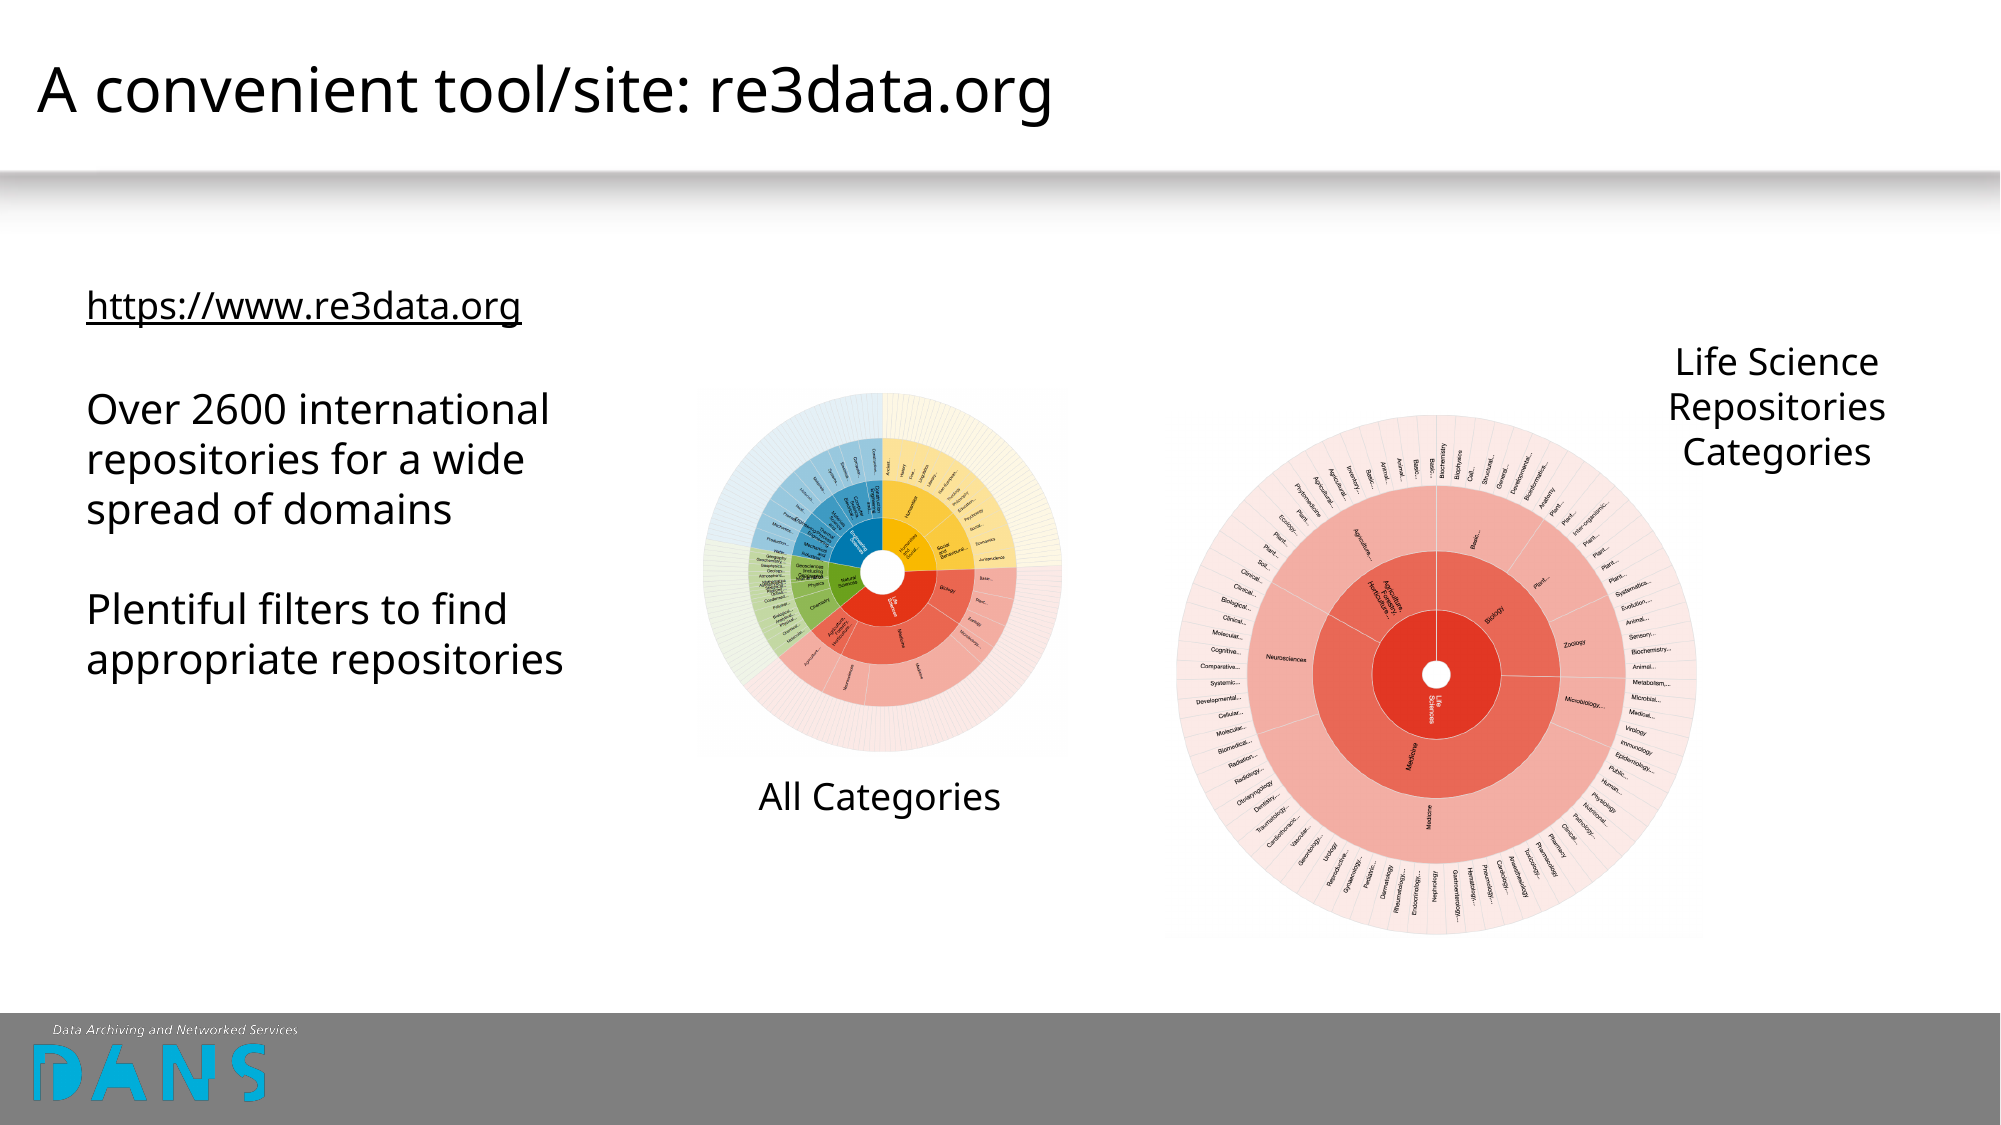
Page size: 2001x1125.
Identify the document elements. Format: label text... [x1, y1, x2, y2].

text_box All Categories [743, 758, 1039, 828]
title A convenient tool/site: re3data.org [22, 24, 1981, 161]
picture [1165, 411, 1703, 938]
text_box https://www.re3data.org Over 2600 international repositories for a wide spread of domains Plentiful filters to find appropriate repositories [70, 266, 616, 829]
text_box Life Science Repositories Categories [1592, 322, 1963, 480]
picture [697, 388, 1068, 757]
